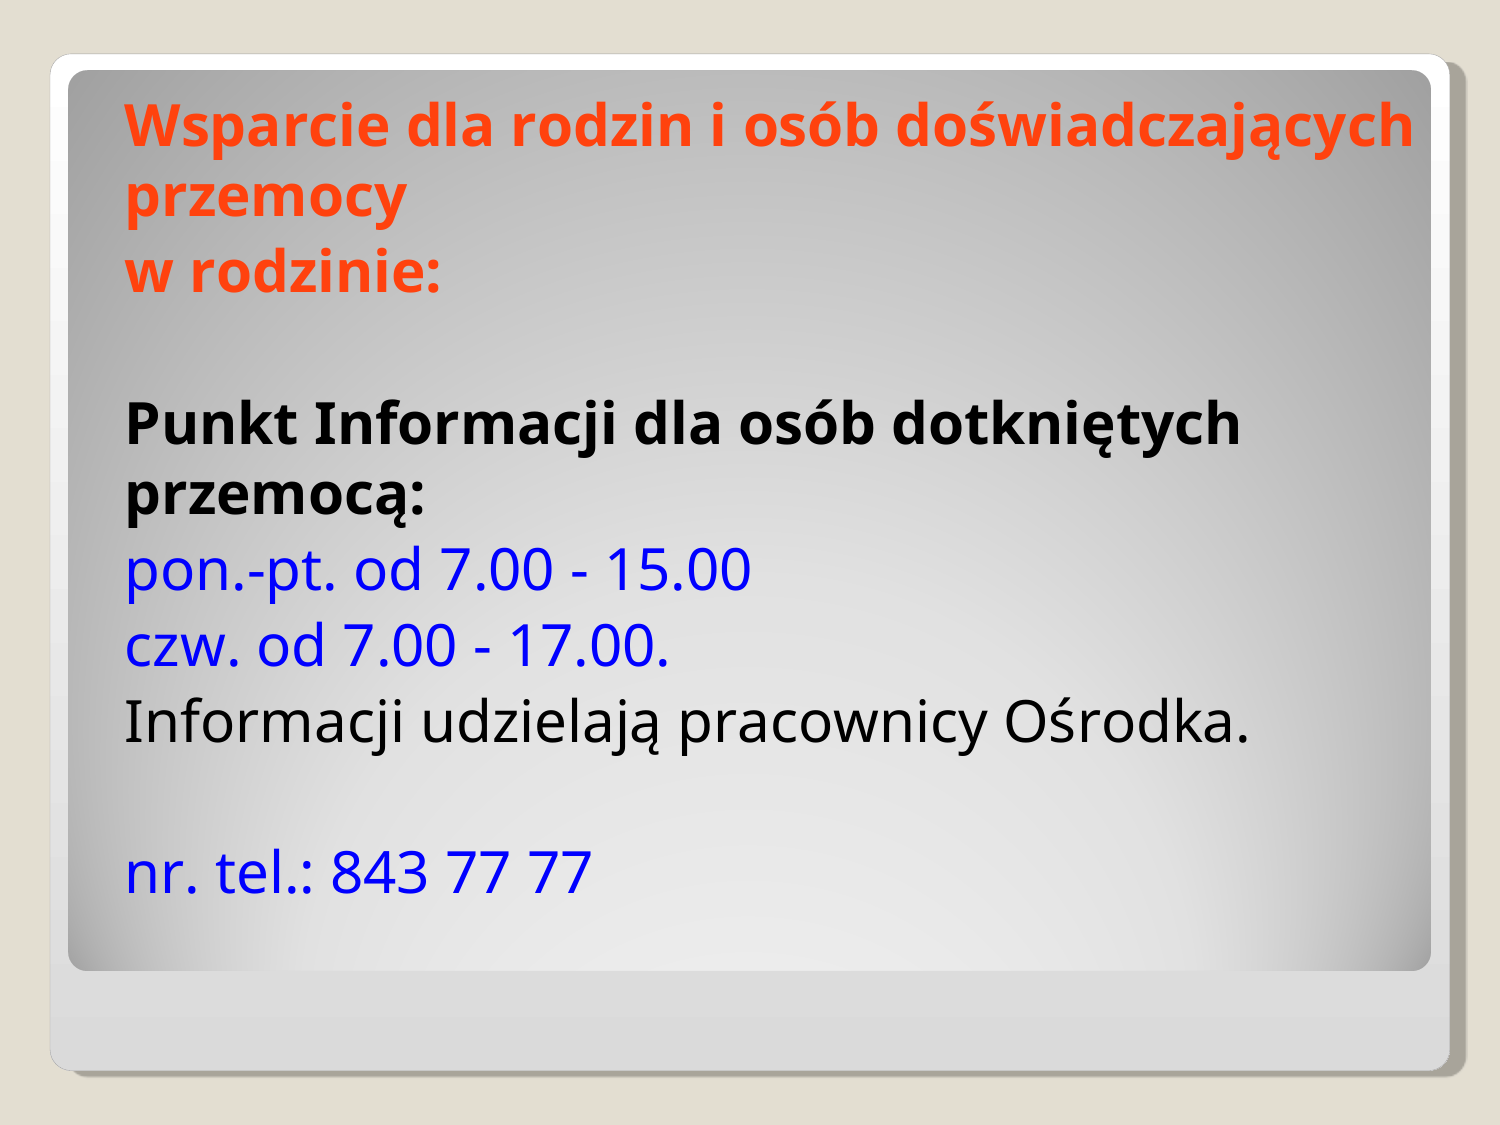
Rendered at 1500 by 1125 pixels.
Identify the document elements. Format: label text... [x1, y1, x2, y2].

picture [67, 69, 1432, 972]
text_box Wsparcie dla rodzin i osób doświadczających przemocy w rodzinie: Punkt Informacji dla osób dotkniętych przemocą: pon.-pt. od 7.00 - 15.00 czw. od 7.00 - 17.00. Informacji udzielają pracownicy Ośrodka. nr. tel.: 843 77 77 [82, 86, 1426, 1042]
